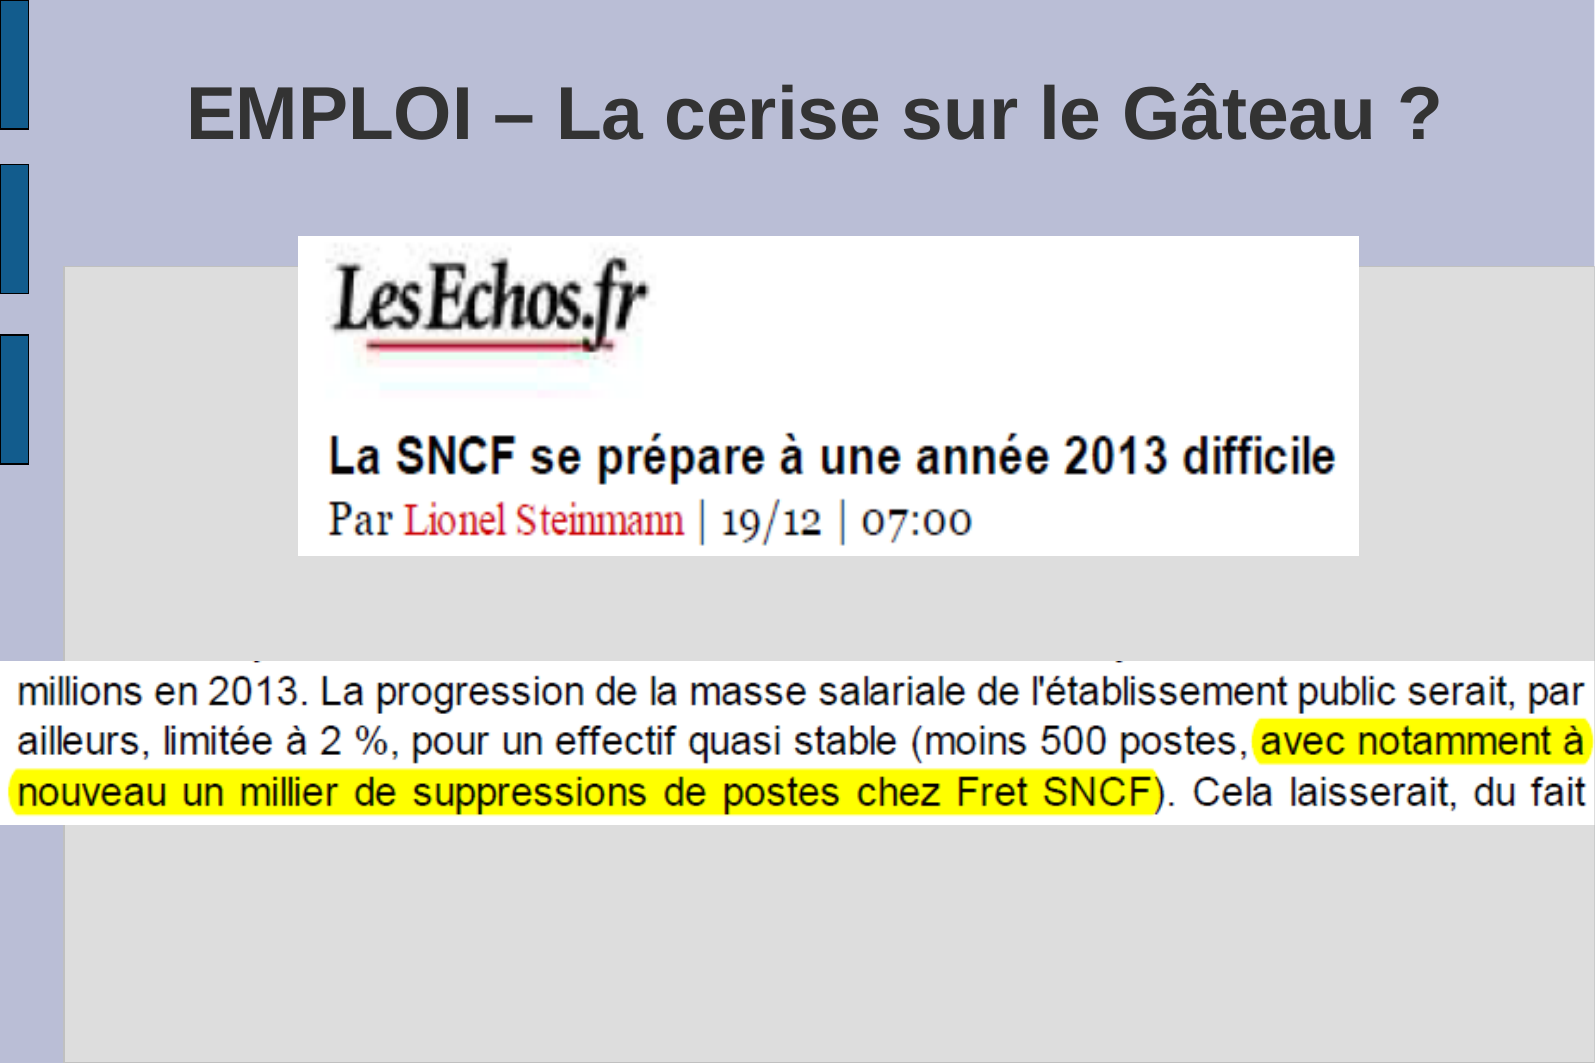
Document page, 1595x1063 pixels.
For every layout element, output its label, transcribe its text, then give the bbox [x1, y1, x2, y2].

picture [0, 661, 1595, 825]
title EMPLOI – La cerise sur le Gâteau ? [118, 23, 1512, 201]
picture [298, 236, 1359, 556]
